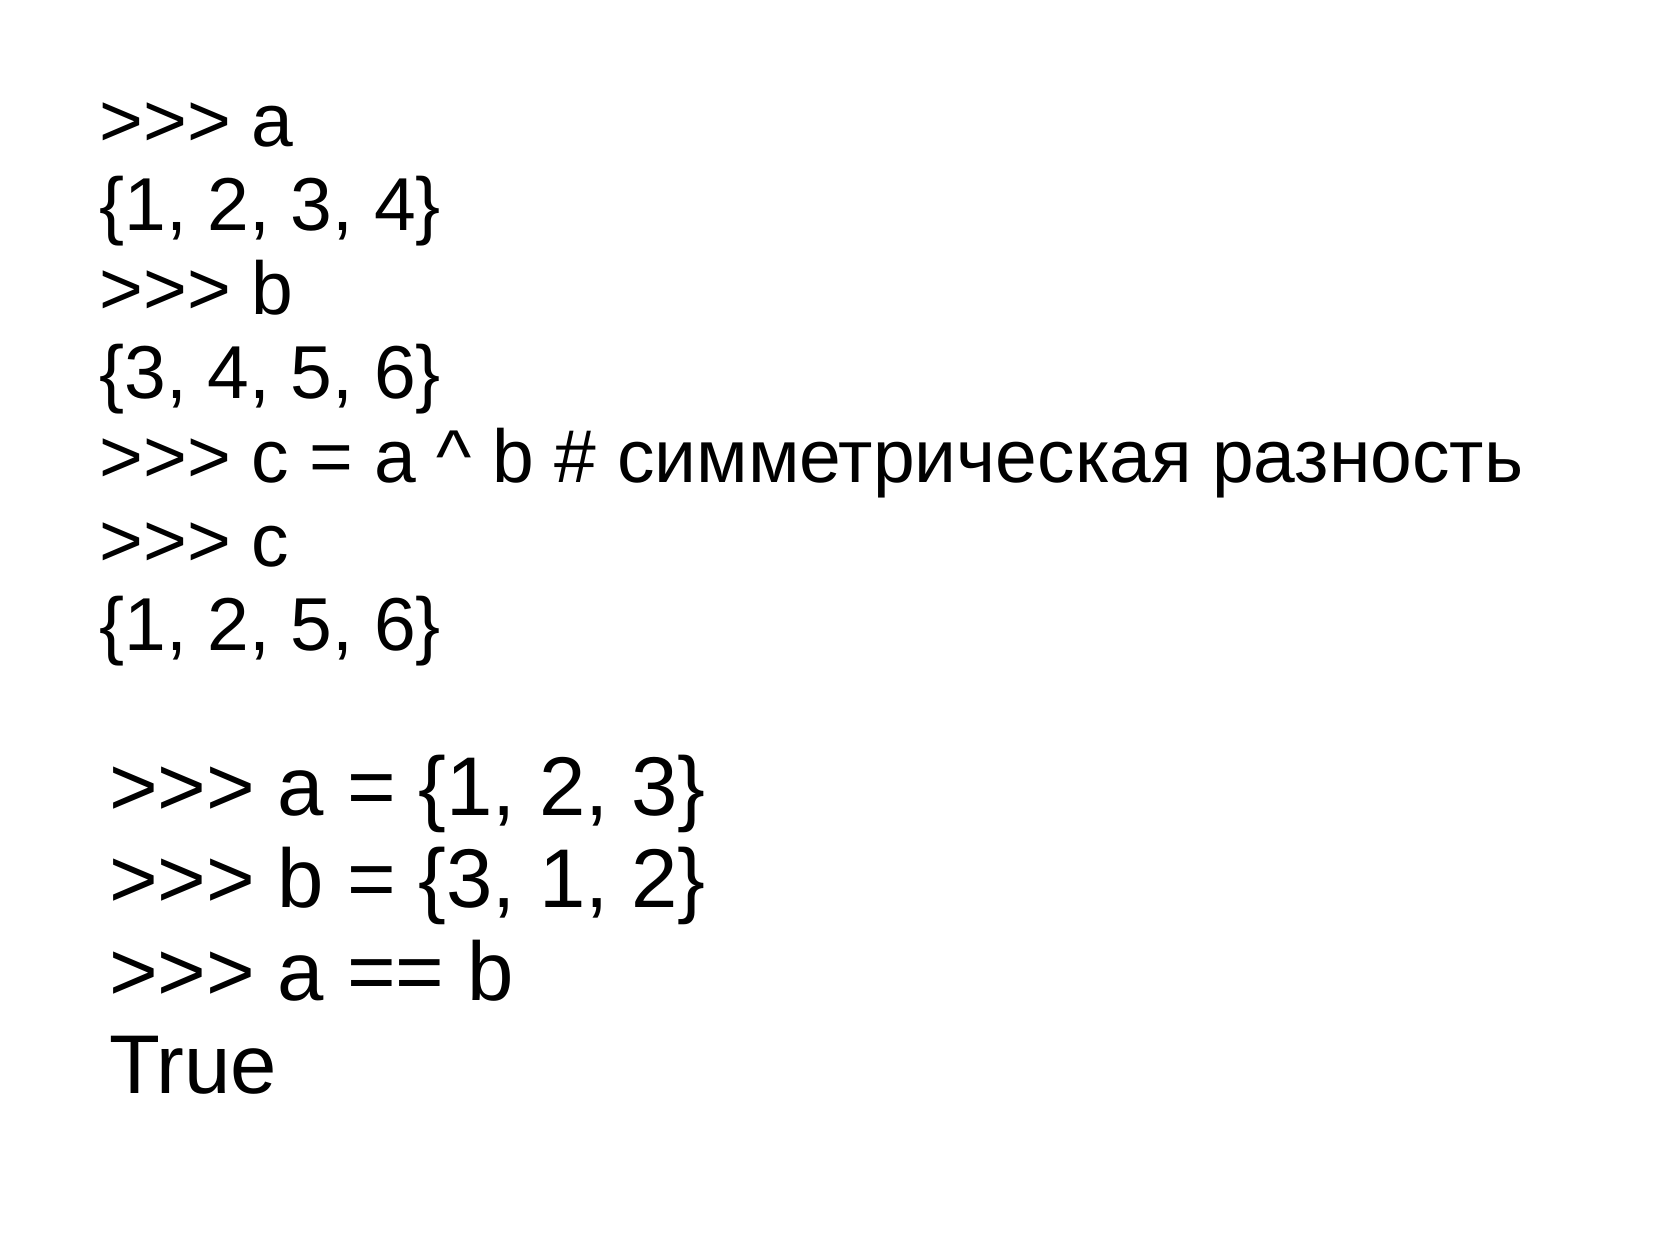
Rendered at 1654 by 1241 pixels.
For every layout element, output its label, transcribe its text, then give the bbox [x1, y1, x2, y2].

text_box >>> a {1, 2, 3, 4} >>> b {3, 4, 5, 6} >>> c = a ^ b # симметрическая разность >>> c {1, 2, 5, 6} [84, 70, 1607, 674]
text_box >>> a = {1, 2, 3} >>> b = {3, 1, 2} >>> a == b True [94, 732, 1583, 1120]
